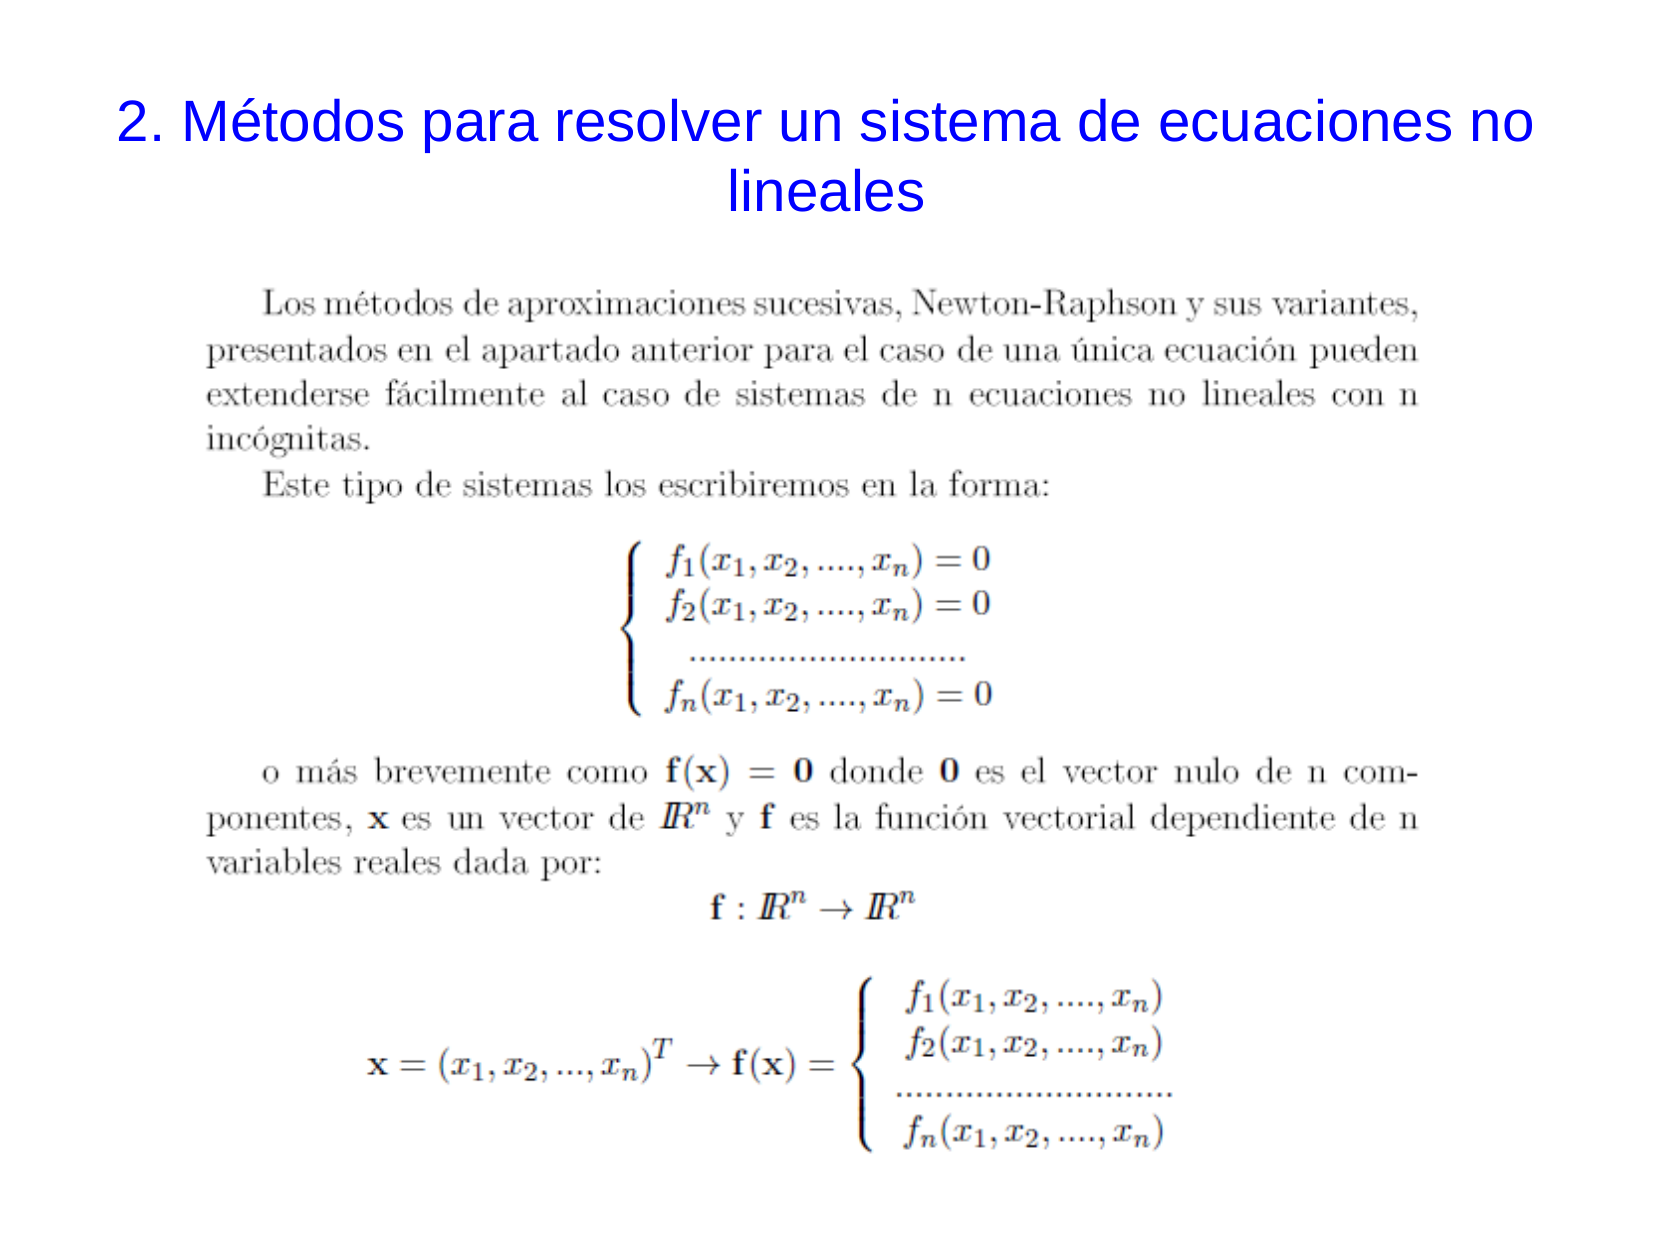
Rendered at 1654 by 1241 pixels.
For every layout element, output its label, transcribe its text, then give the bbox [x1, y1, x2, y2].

title 2. Métodos para resolver un sistema de ecuaciones no lineales [82, 49, 1571, 257]
picture [147, 256, 1565, 1182]
